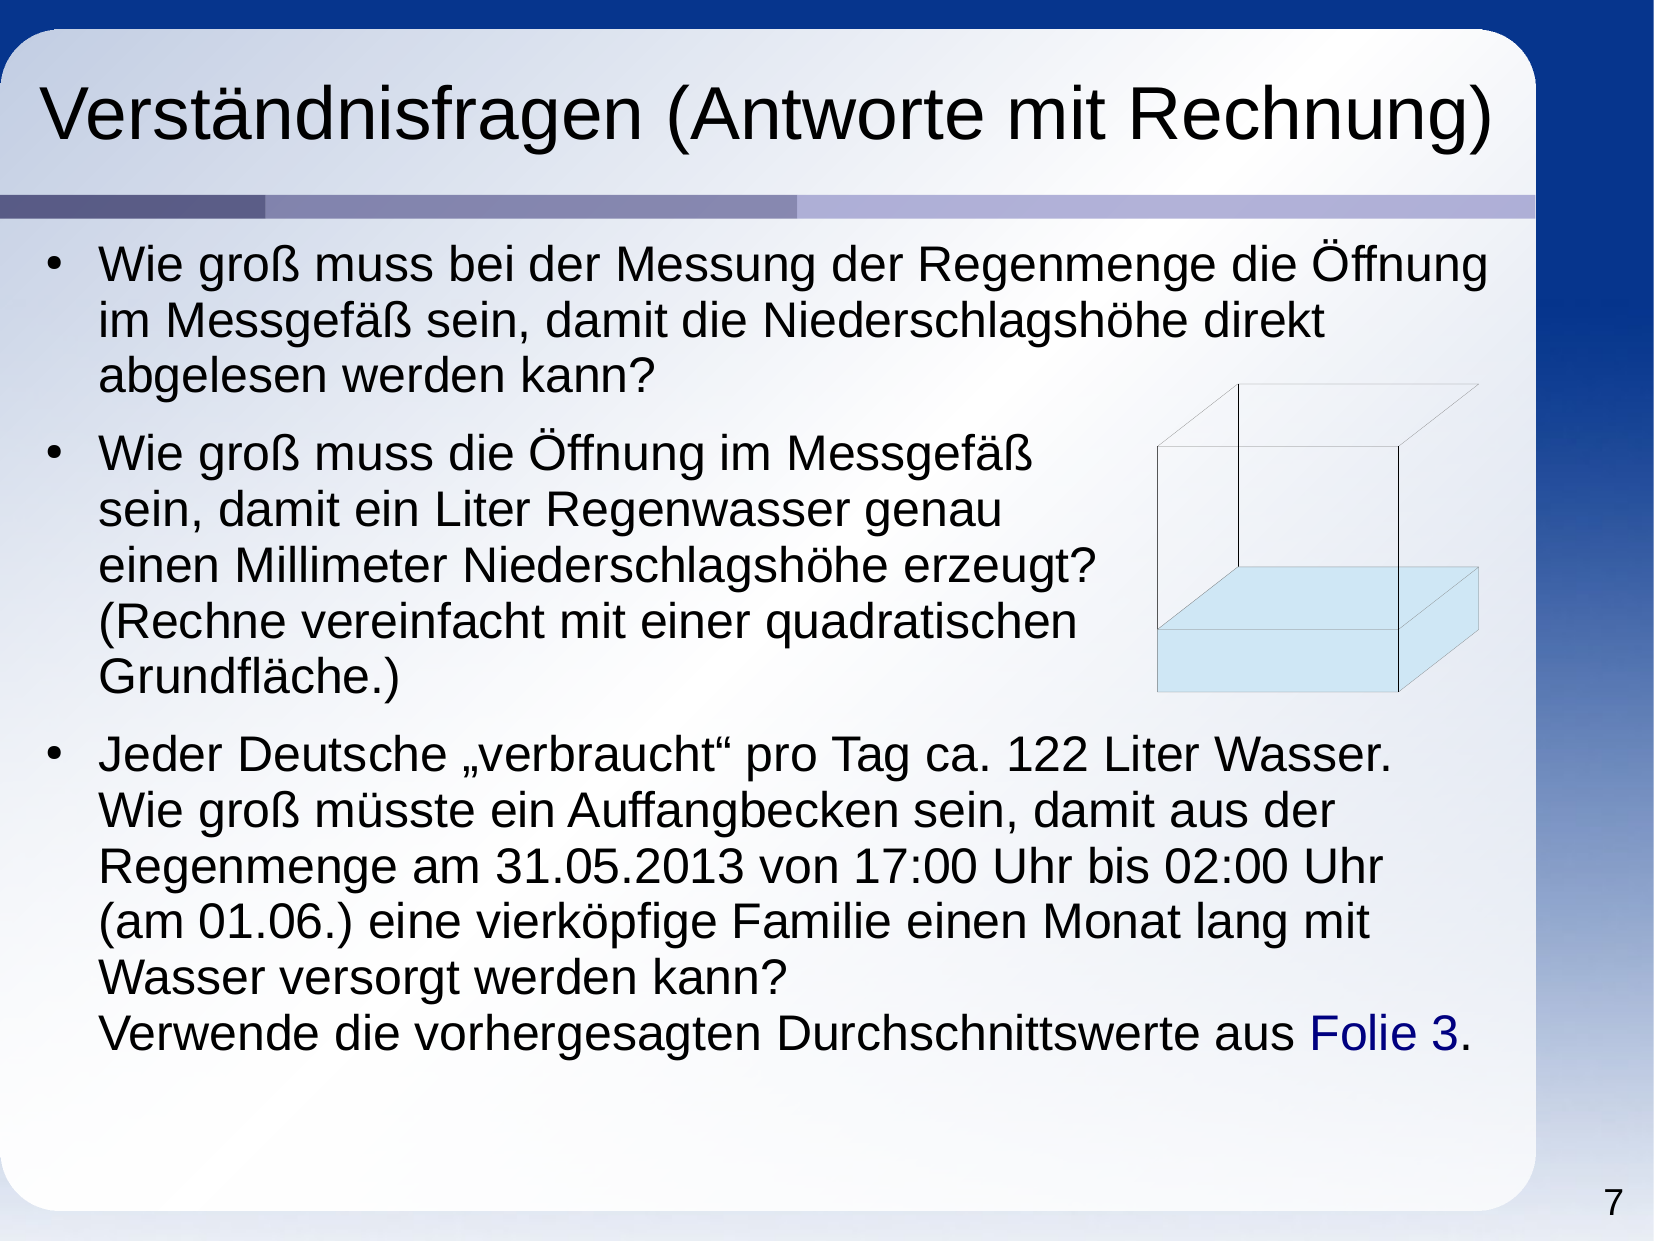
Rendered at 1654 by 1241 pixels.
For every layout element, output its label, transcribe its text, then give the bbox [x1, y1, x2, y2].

title Verständnisfragen (Antworte mit Rechnung) [29, 49, 1506, 178]
picture [0, 0, 1654, 1241]
list Wie groß muss bei der Messung der Regenmenge die Öffnung im Messgefäß sein, damit die Niederschlagshöhe direkt abgelesen werden kann? Wie groß muss die Öffnung im Messgefäß sein, damit ein Liter Regenwasser genau einen Millimeter Niederschlagshöhe erzeugt? (Rechne vereinfacht mit einer quadratischen Grundfläche.) Jeder Deutsche „verbraucht“ pro Tag ca. 122 Liter Wasser. Wie groß müsste ein Auffangbecken sein, damit aus der Regenmenge am 31.05.2013 von 17:00 Uhr bis 02:00 Uhr (am 01.06.) eine vierköpfige Familie einen Monat lang mit Wasser versorgt werden kann? Verwende die vorhergesagten Durchschnittswerte aus Folie 3. [27, 236, 1505, 1152]
picture [1157, 383, 1479, 693]
